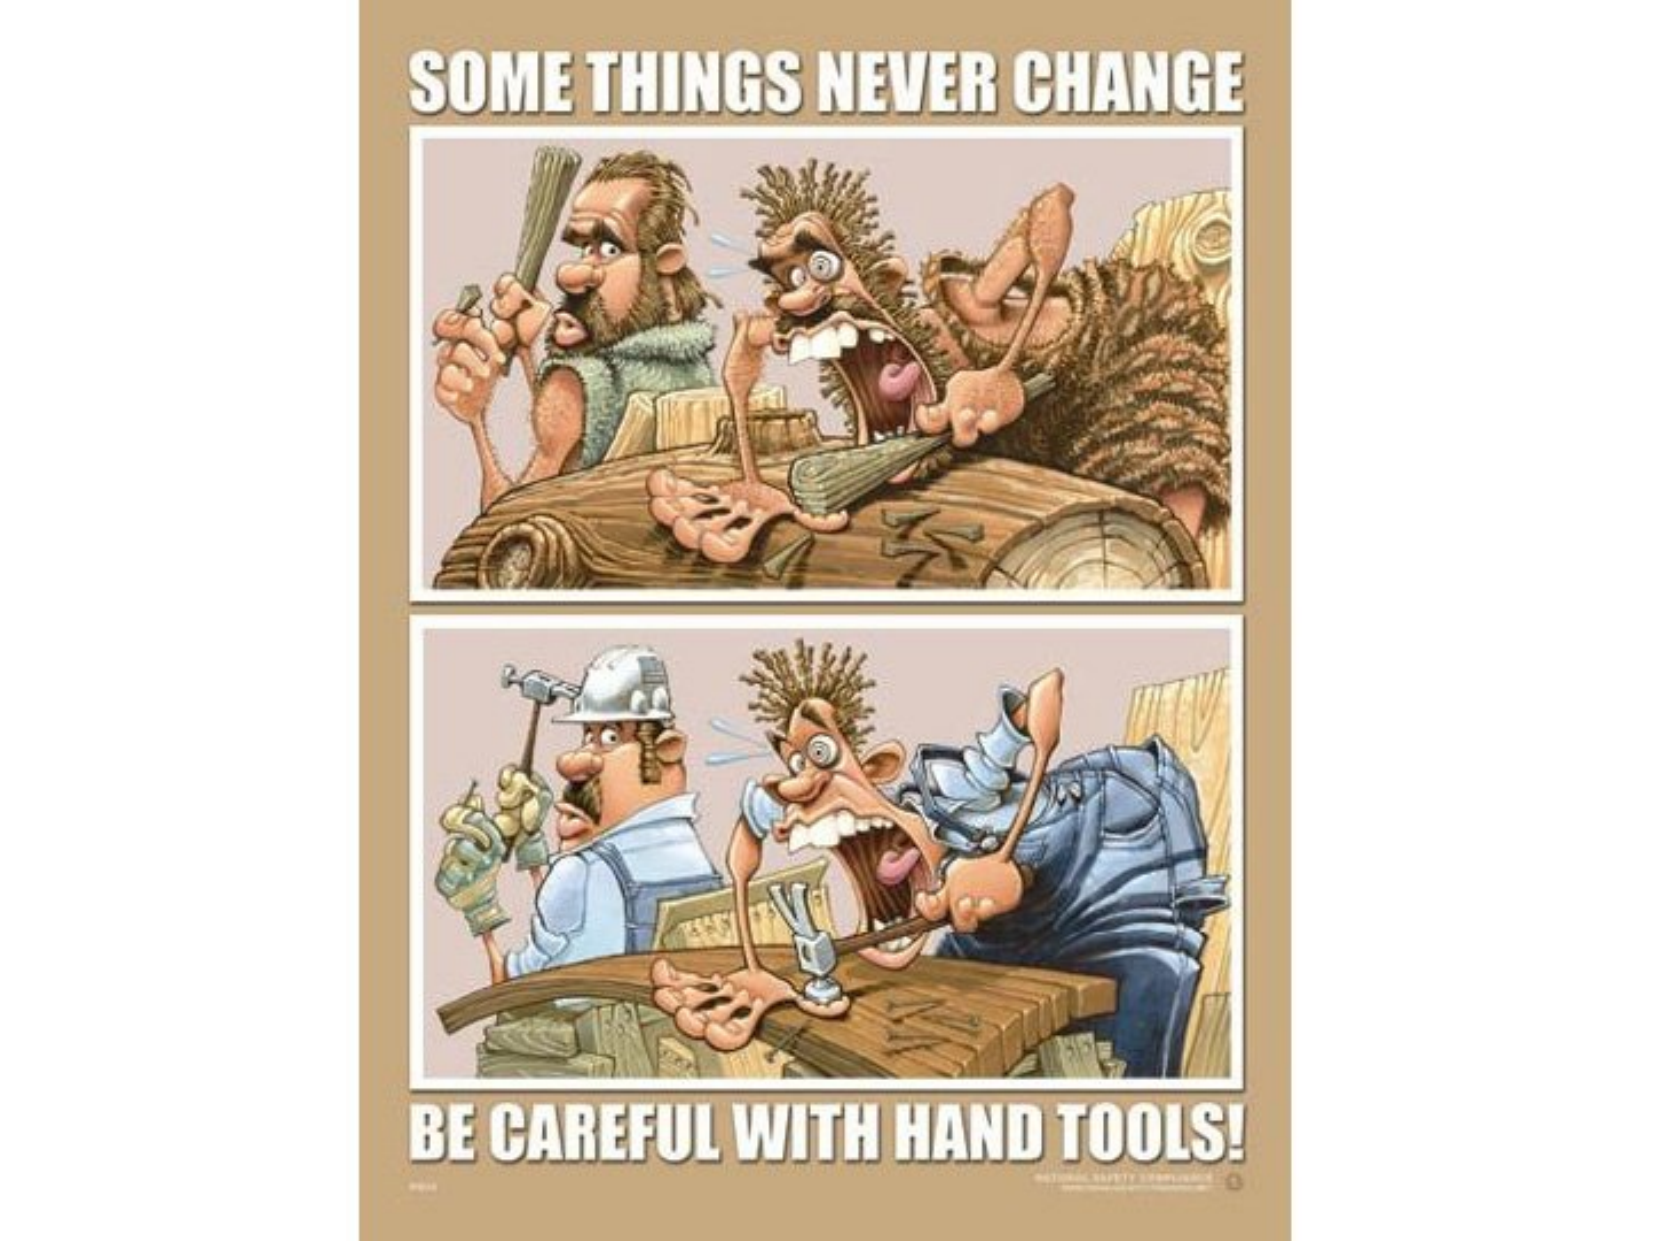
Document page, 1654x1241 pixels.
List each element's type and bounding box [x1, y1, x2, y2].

picture [346, 0, 1308, 1241]
